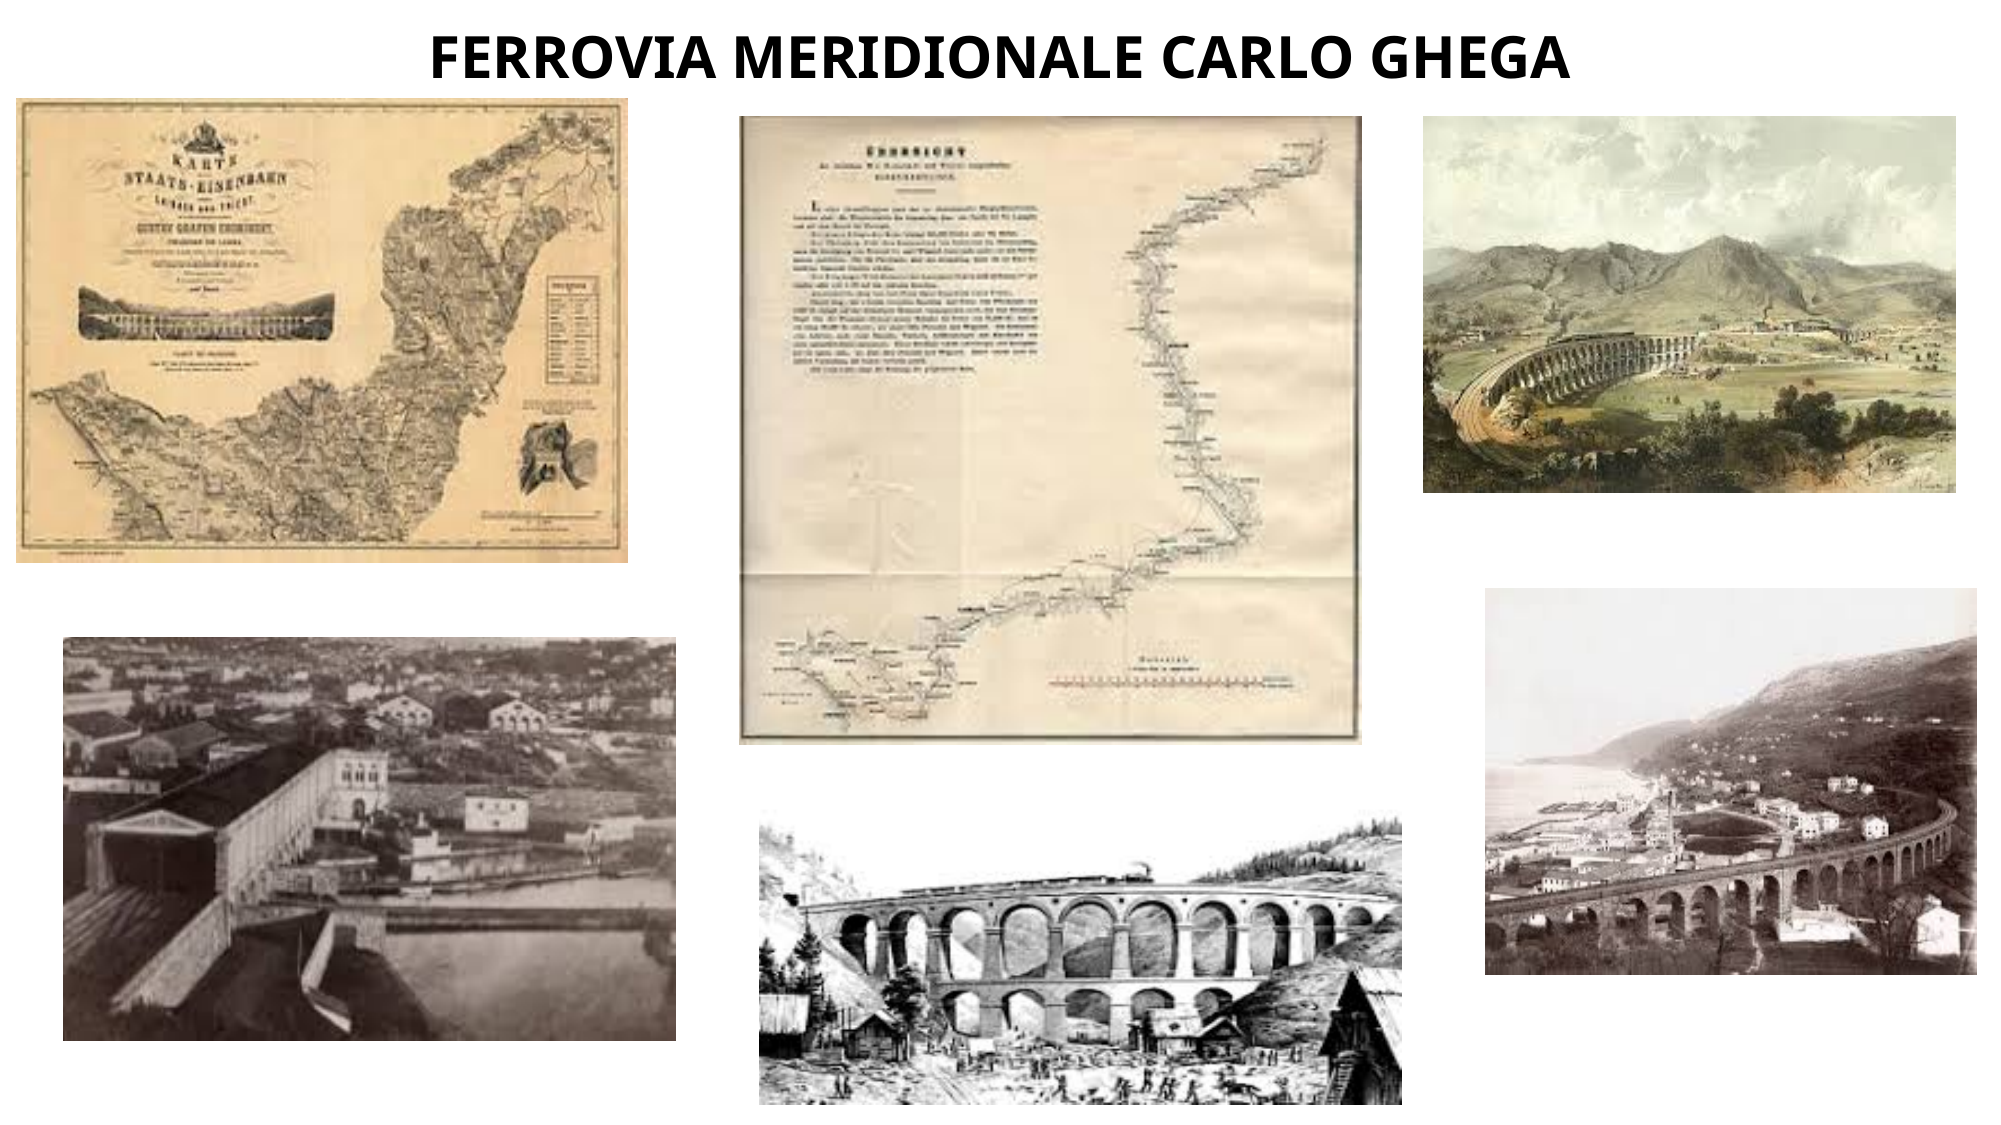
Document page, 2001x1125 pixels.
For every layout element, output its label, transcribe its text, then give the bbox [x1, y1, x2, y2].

picture [759, 764, 1402, 1105]
picture [739, 116, 1362, 745]
picture [63, 637, 676, 1041]
picture [1485, 588, 1977, 975]
title FERROVIA MERIDIONALE CARLO GHEGA [137, 20, 1863, 60]
picture [16, 98, 628, 563]
picture [1423, 116, 1956, 493]
